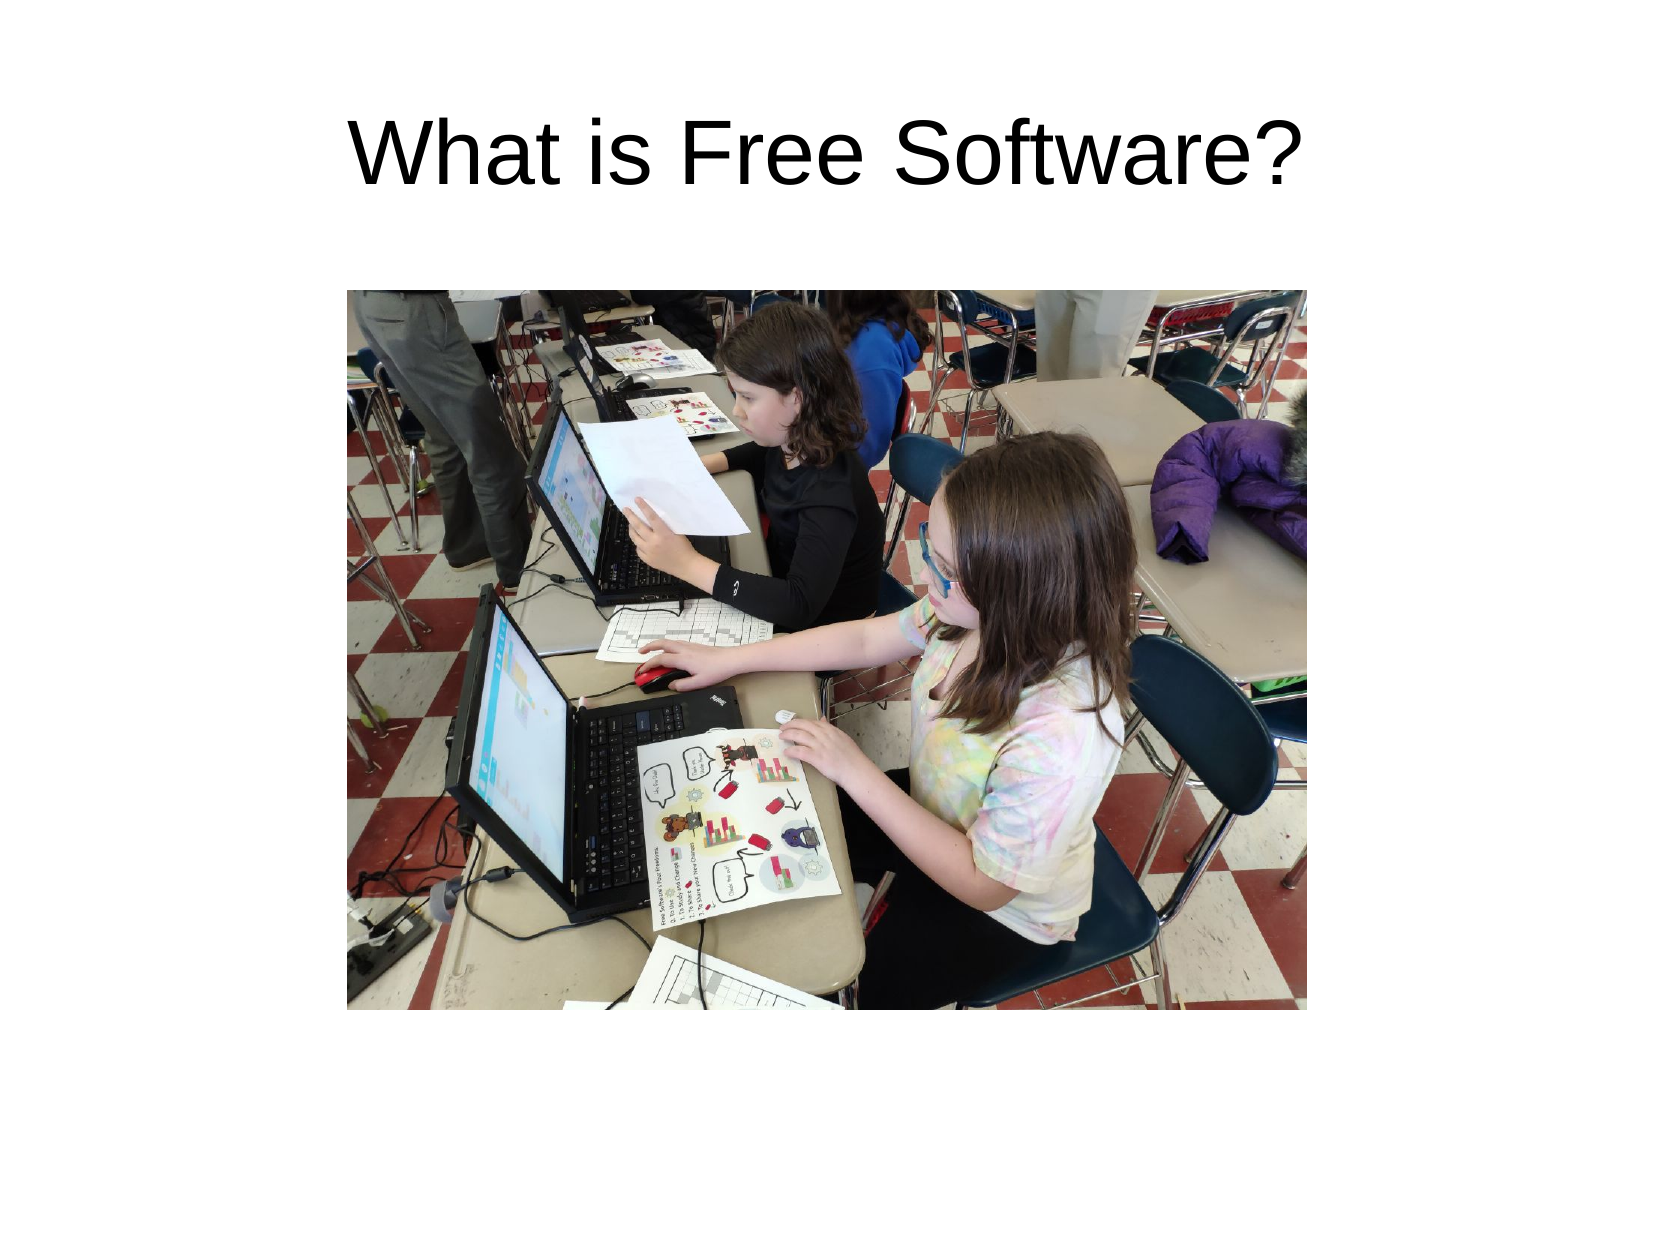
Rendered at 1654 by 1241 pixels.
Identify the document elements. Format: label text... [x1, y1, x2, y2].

title What is Free Software? [82, 49, 1571, 257]
picture [347, 290, 1307, 1010]
